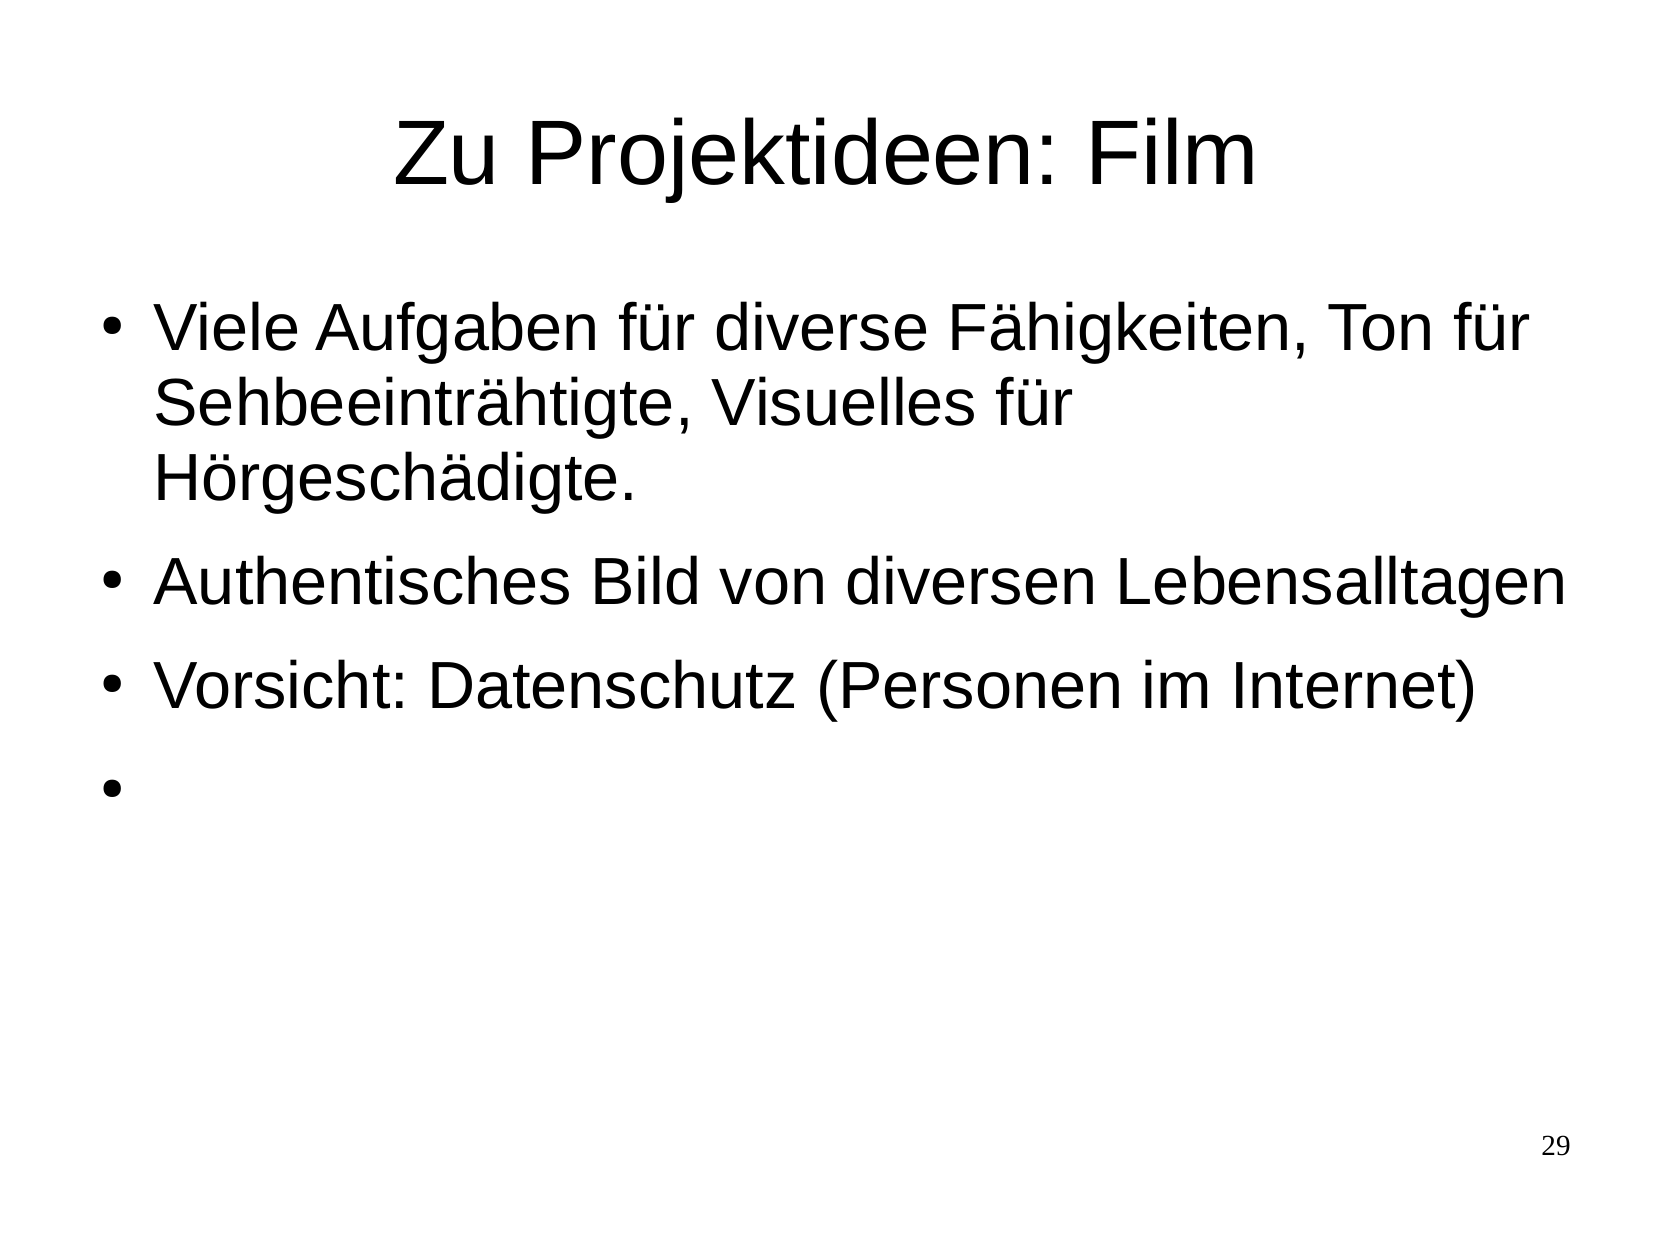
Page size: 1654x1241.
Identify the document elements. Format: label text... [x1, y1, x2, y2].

title Zu Projektideen: Film [82, 49, 1571, 257]
list Viele Aufgaben für diverse Fähigkeiten, Ton für Sehbeeinträhtigte, Visuelles für Hörgeschädigte. Authentisches Bild von diversen Lebensalltagen Vorsicht: Datenschutz (Personen im Internet) [82, 290, 1571, 1010]
